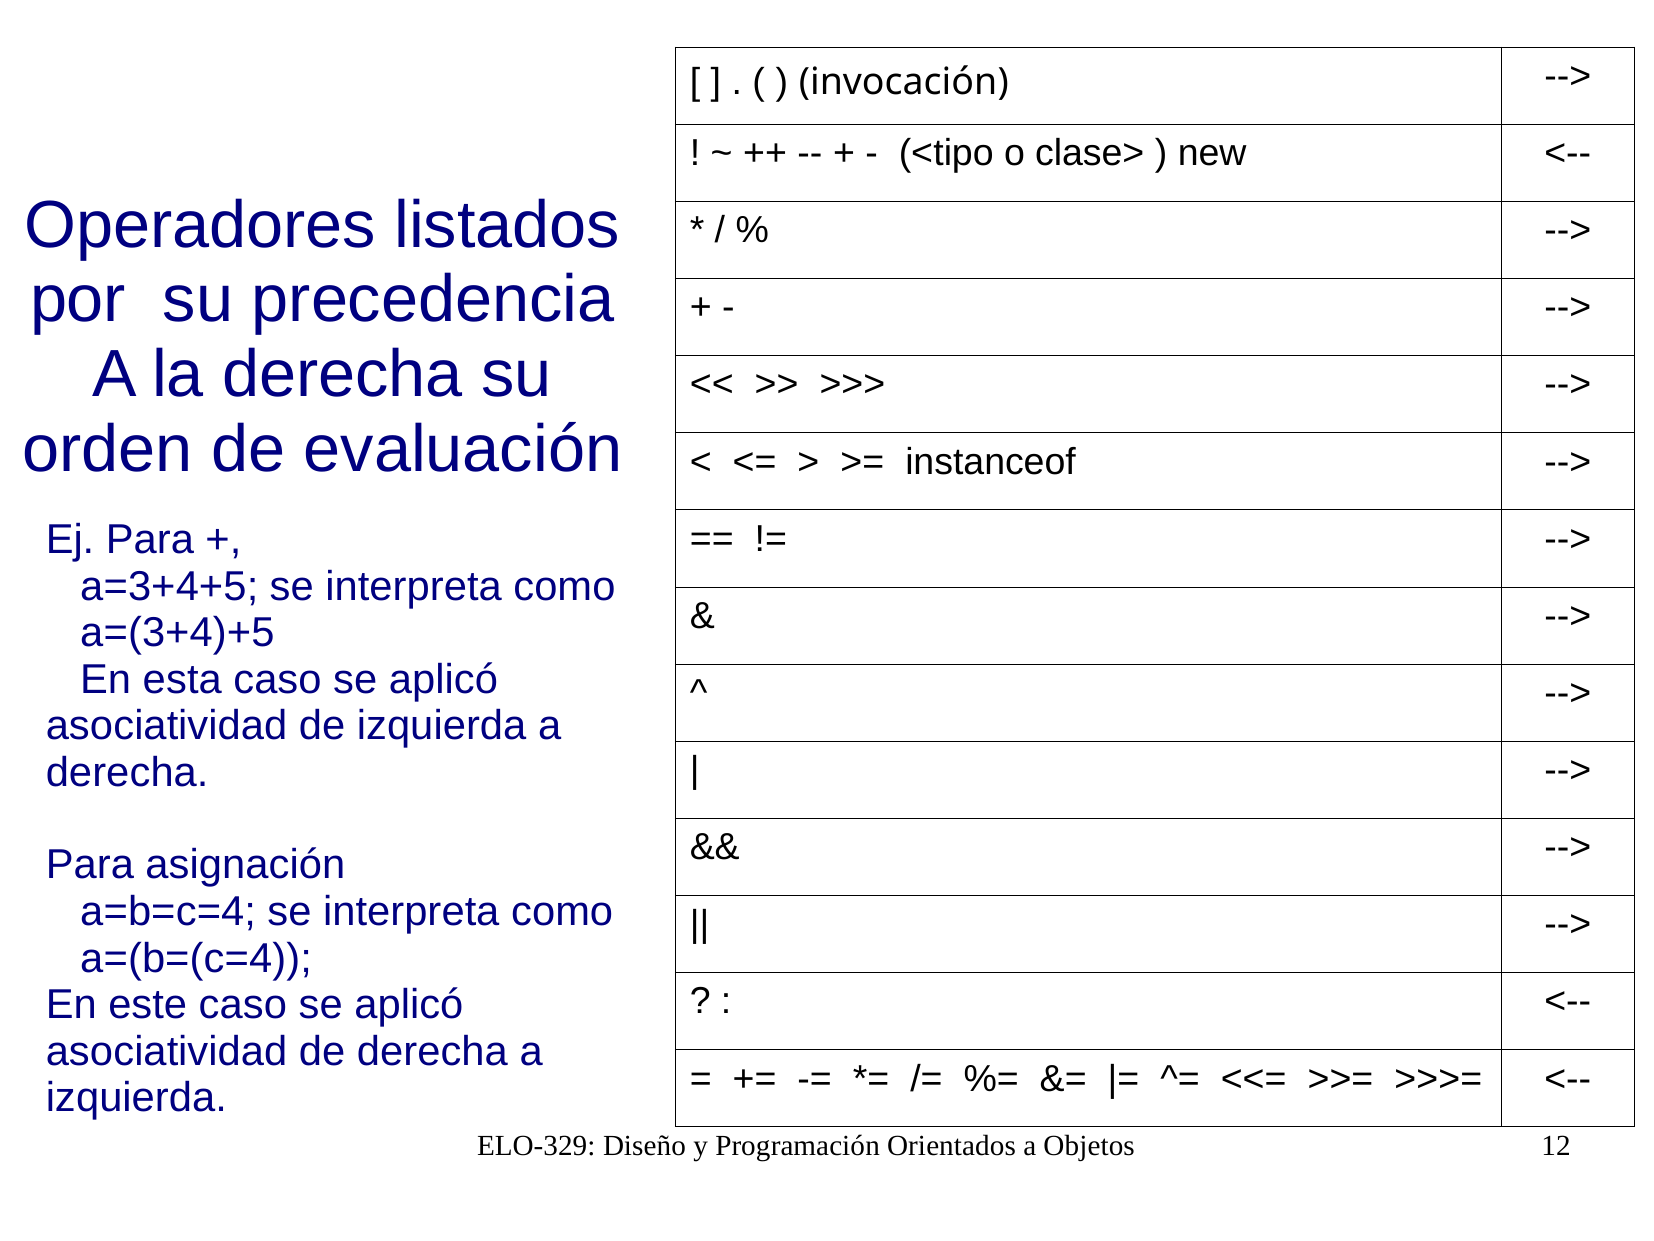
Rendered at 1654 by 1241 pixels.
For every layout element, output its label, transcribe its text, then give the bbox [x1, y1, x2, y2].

table_cell <-- [1502, 125, 1634, 201]
table_cell == != [676, 510, 1501, 587]
table_cell ? : [676, 973, 1501, 1049]
table_cell --> [1502, 665, 1634, 741]
table_cell & [676, 588, 1501, 664]
table_cell = += -= *= /= %= &= |= ^= <<= >>= >>>= [676, 1050, 1501, 1126]
table_cell <-- [1502, 1050, 1634, 1126]
table_header [ ] . ( ) (invocación) [676, 48, 1501, 124]
table_cell --> [1502, 588, 1634, 664]
table_cell --> [1502, 202, 1634, 278]
table_cell --> [1502, 742, 1634, 818]
table_cell --> [1502, 510, 1634, 587]
table_cell + - [676, 279, 1501, 355]
table_cell ^ [676, 665, 1501, 741]
table_cell --> [1502, 433, 1634, 509]
table_cell && [676, 819, 1501, 895]
table_header --> [1502, 48, 1634, 124]
table_cell << >> >>> [676, 356, 1501, 432]
table_cell --> [1502, 819, 1634, 895]
table_cell <-- [1502, 973, 1634, 1049]
table_cell --> [1502, 896, 1634, 972]
table_cell ! ~ ++ -- + - (<tipo o clase> ) new [676, 125, 1501, 201]
title Operadores listados por su precedencia A la derecha su orden de evaluación [7, 170, 638, 503]
table_cell --> [1502, 279, 1634, 355]
table_cell | [676, 742, 1501, 818]
title Ej. Para +, a=3+4+5; se interpreta como a=(3+4)+5 En esta caso se aplicó asociatividad de izquierda a derecha. Para asignación a=b=c=4; se interpreta como a=(b=(c=4)); En este caso se aplicó asociatividad de derecha a izquierda. [45, 515, 652, 1121]
table_cell < <= > >= instanceof [676, 433, 1501, 509]
table_cell * / % [676, 202, 1501, 278]
table_cell --> [1502, 356, 1634, 432]
table_cell || [676, 896, 1501, 972]
